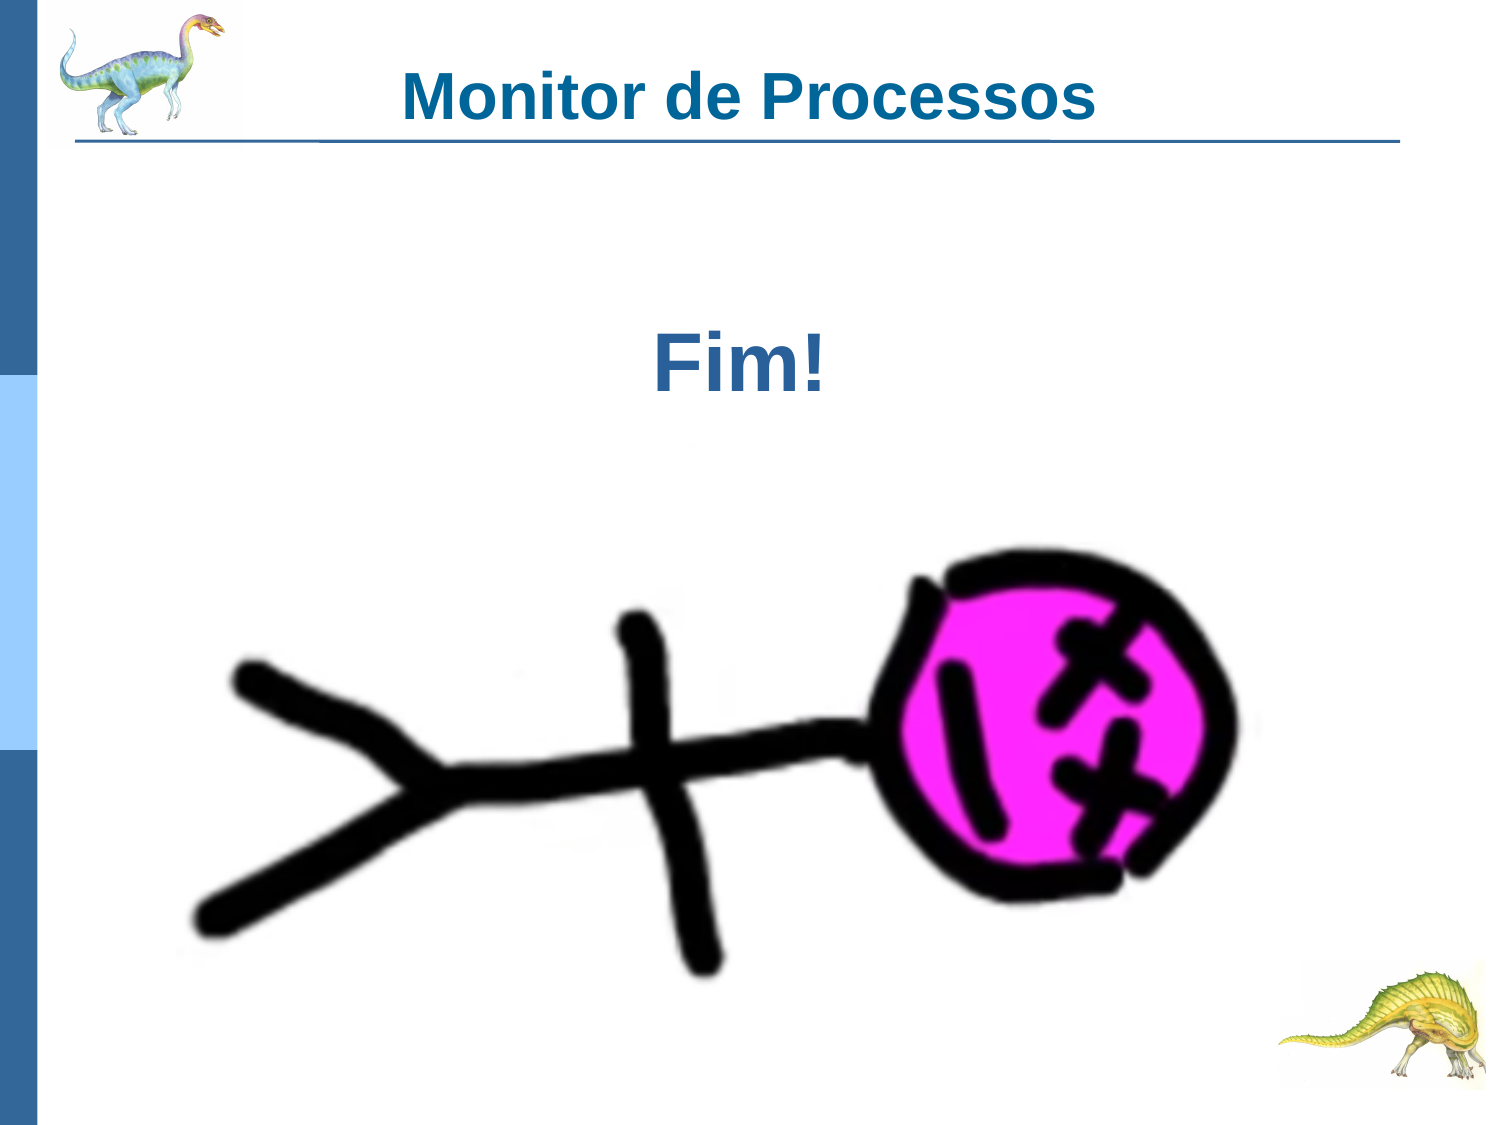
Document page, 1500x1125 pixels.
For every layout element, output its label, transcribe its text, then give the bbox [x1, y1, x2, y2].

picture [145, 259, 1486, 1090]
text_box Monitor de Processos [75, 45, 1426, 141]
picture [46, 0, 243, 149]
text_box Fim! [637, 301, 886, 416]
